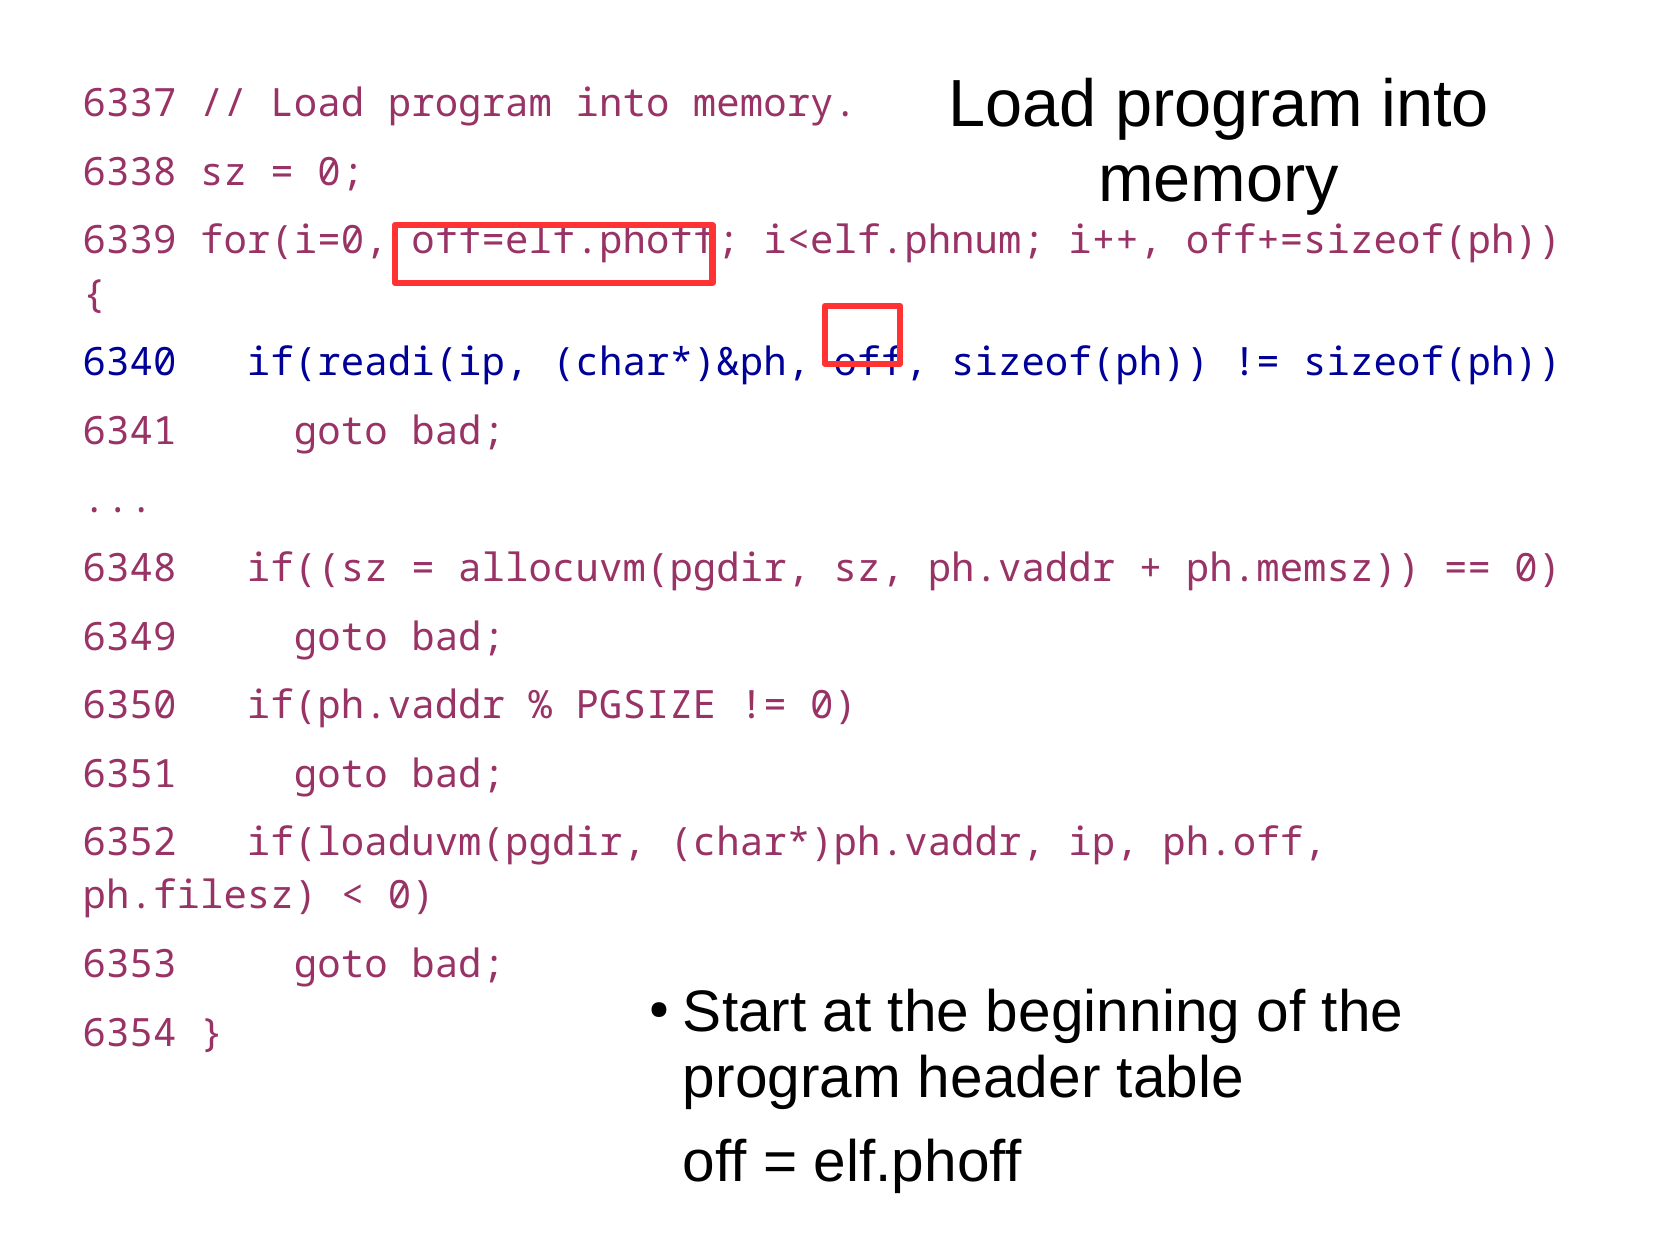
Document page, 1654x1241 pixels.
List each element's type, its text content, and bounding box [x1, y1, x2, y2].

list 6337 // Load program into memory. 6338 sz = 0; 6339 for(i=0, off=elf.phoff; i<elf.phnum; i++, off+=sizeof(ph)){ 6340 if(readi(ip, (char*)&ph, off, sizeof(ph)) != sizeof(ph)) 6341 goto bad; ... 6348 if((sz = allocuvm(pgdir, sz, ph.vaddr + ph.memsz)) == 0) 6349 goto bad; 6350 if(ph.vaddr % PGSIZE != 0) 6351 goto bad; 6352 if(loaduvm(pgdir, (char*)ph.vaddr, ip, ph.off, ph.filesz) < 0) 6353 goto bad; 6354 } [82, 75, 1571, 1163]
list Start at the beginning of the program header table off = elf.phoff [637, 978, 1530, 1201]
title Load program into memory [825, 37, 1613, 245]
